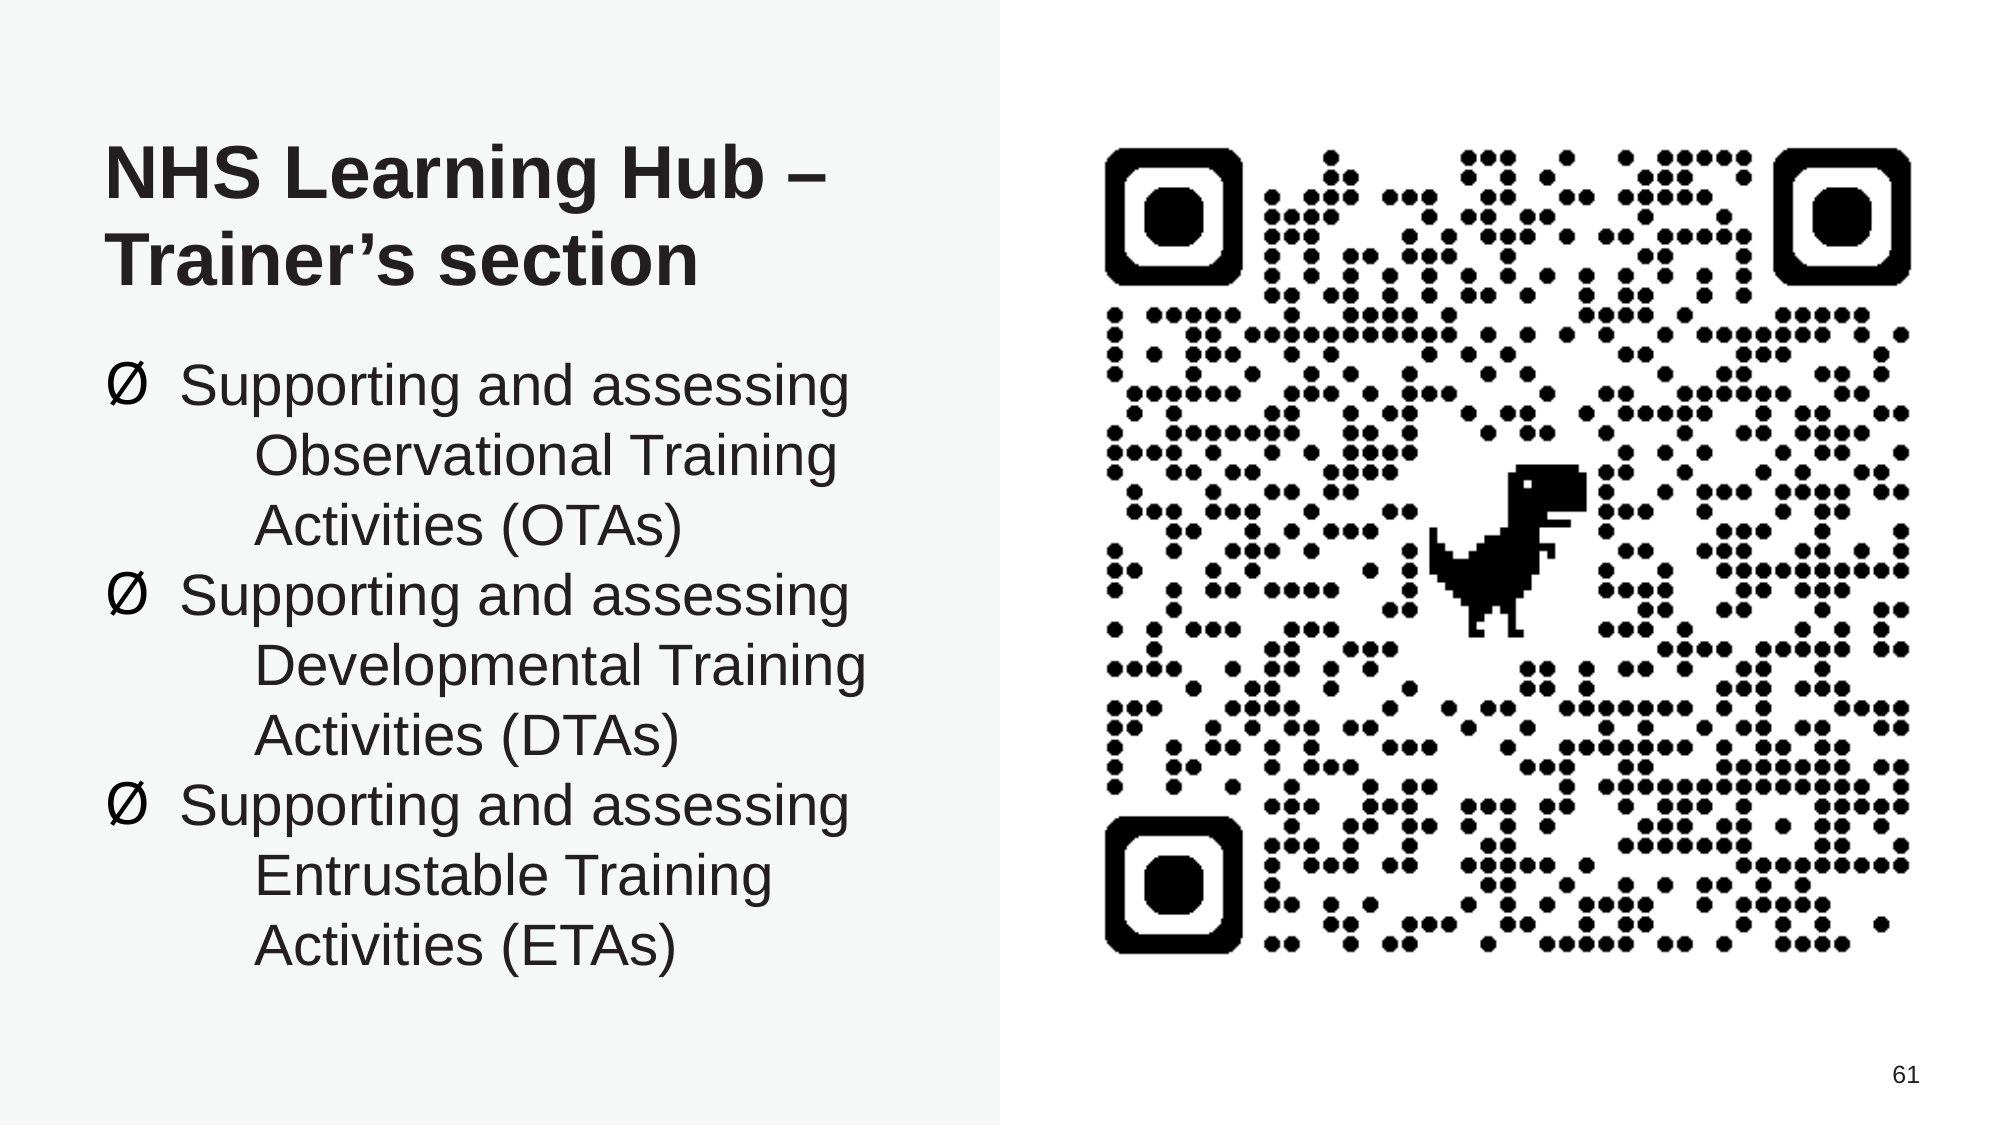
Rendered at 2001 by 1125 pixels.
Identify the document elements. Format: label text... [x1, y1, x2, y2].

picture [1027, 70, 1990, 1033]
text_box Supporting and assessing Observational Training Activities (OTAs) Supporting and assessing Developmental Training Activities (DTAs) Supporting and assessing Entrustable Training Activities (ETAs) [89, 339, 1000, 1007]
title NHS Learning Hub – Trainer’s section [89, 118, 896, 273]
